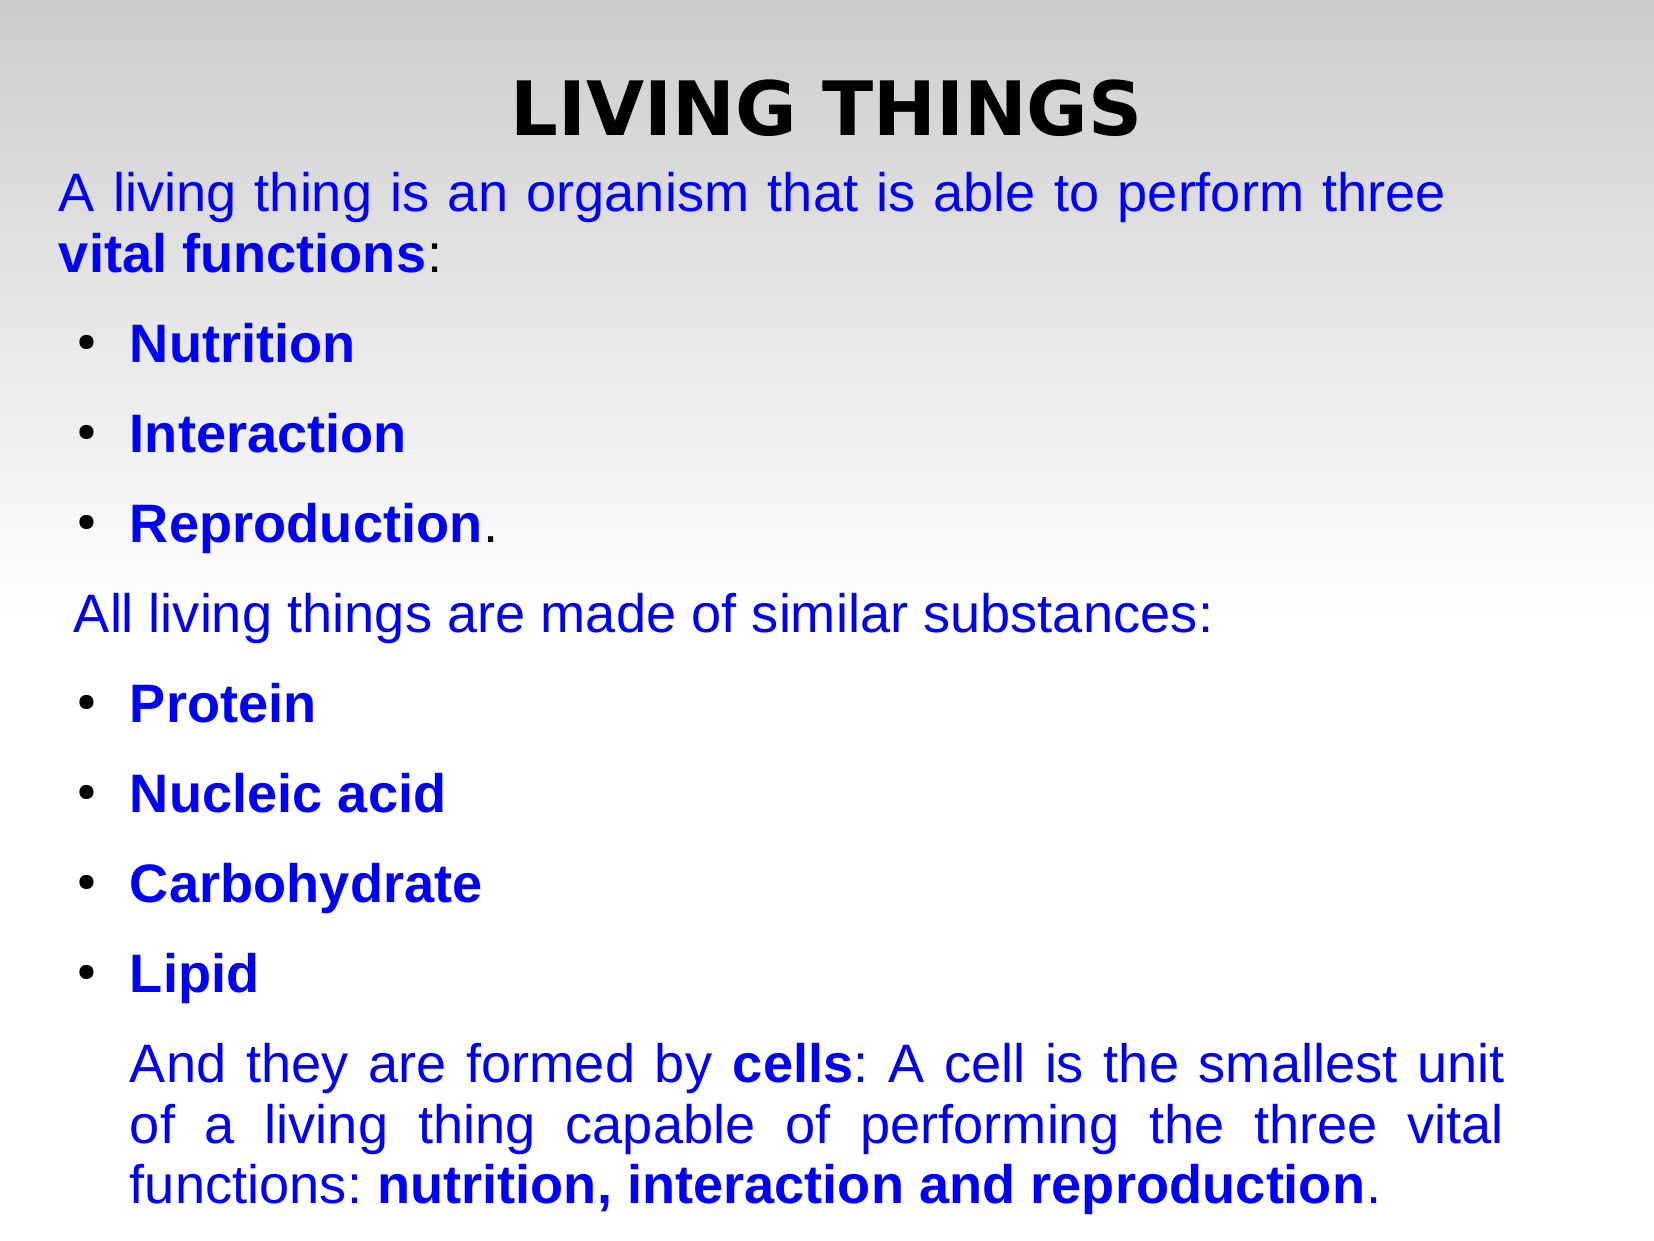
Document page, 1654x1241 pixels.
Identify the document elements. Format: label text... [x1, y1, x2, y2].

list A living thing is an organism that is able to perform three vital functions: Nutrition Interaction Reproduction. All living things are made of similar substances: Protein Nucleic acid Carbohydrate Lipid And they are formed by cells: A cell is the smallest unit of a living thing capable of performing the three vital functions: nutrition, interaction and reproduction. [59, 59, 1506, 1241]
title LIVING THINGS [82, 49, 1571, 257]
